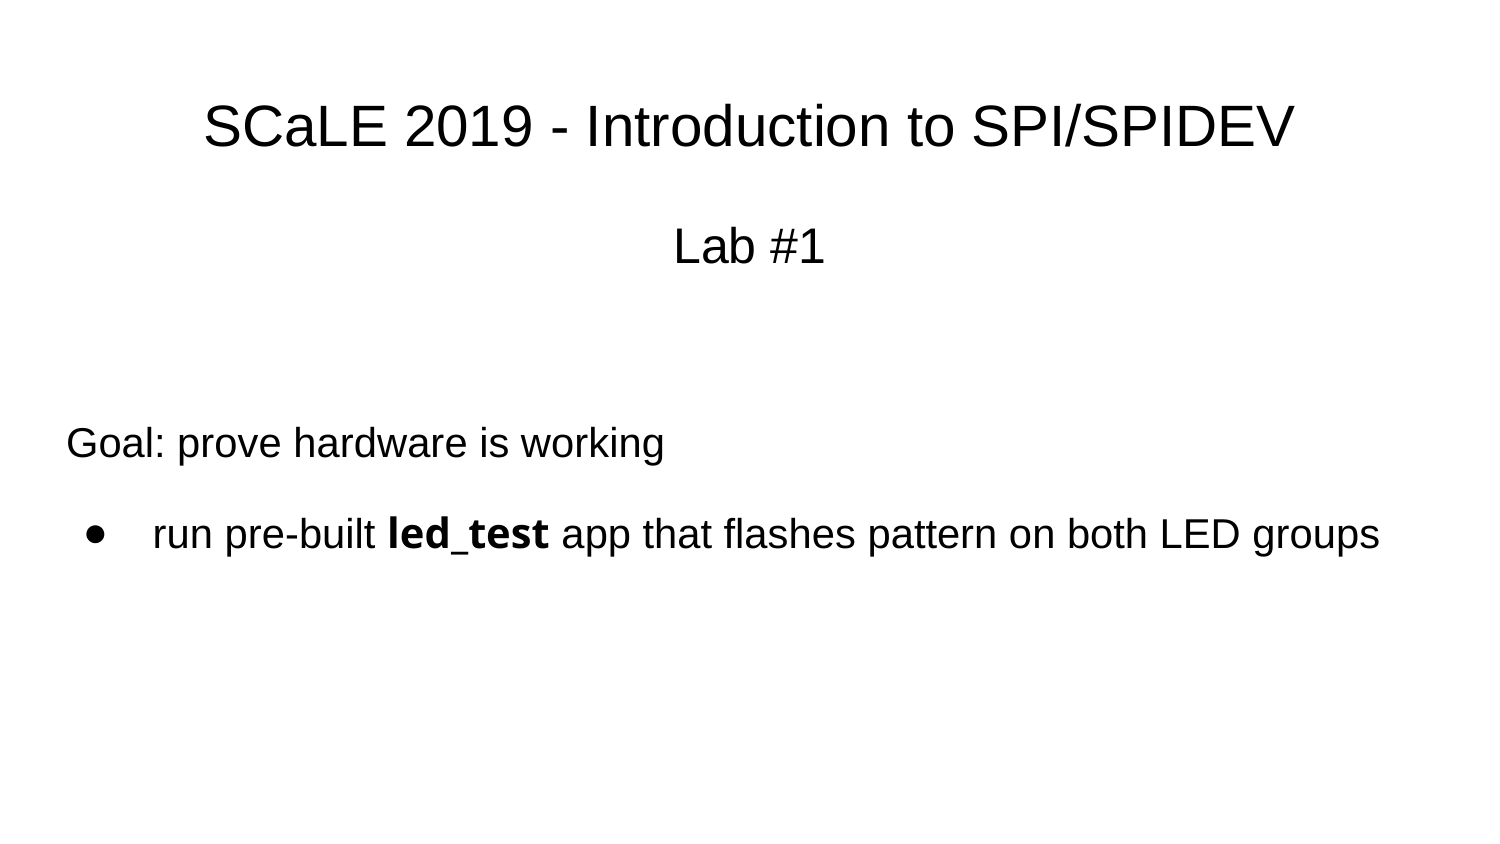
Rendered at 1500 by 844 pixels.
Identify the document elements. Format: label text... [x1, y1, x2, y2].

title SCaLE 2019 - Introduction to SPI/SPIDEV [51, 72, 1449, 167]
list Lab #1 Goal: prove hardware is working run pre-built led_test app that flashes pattern on both LED groups [51, 189, 1449, 750]
